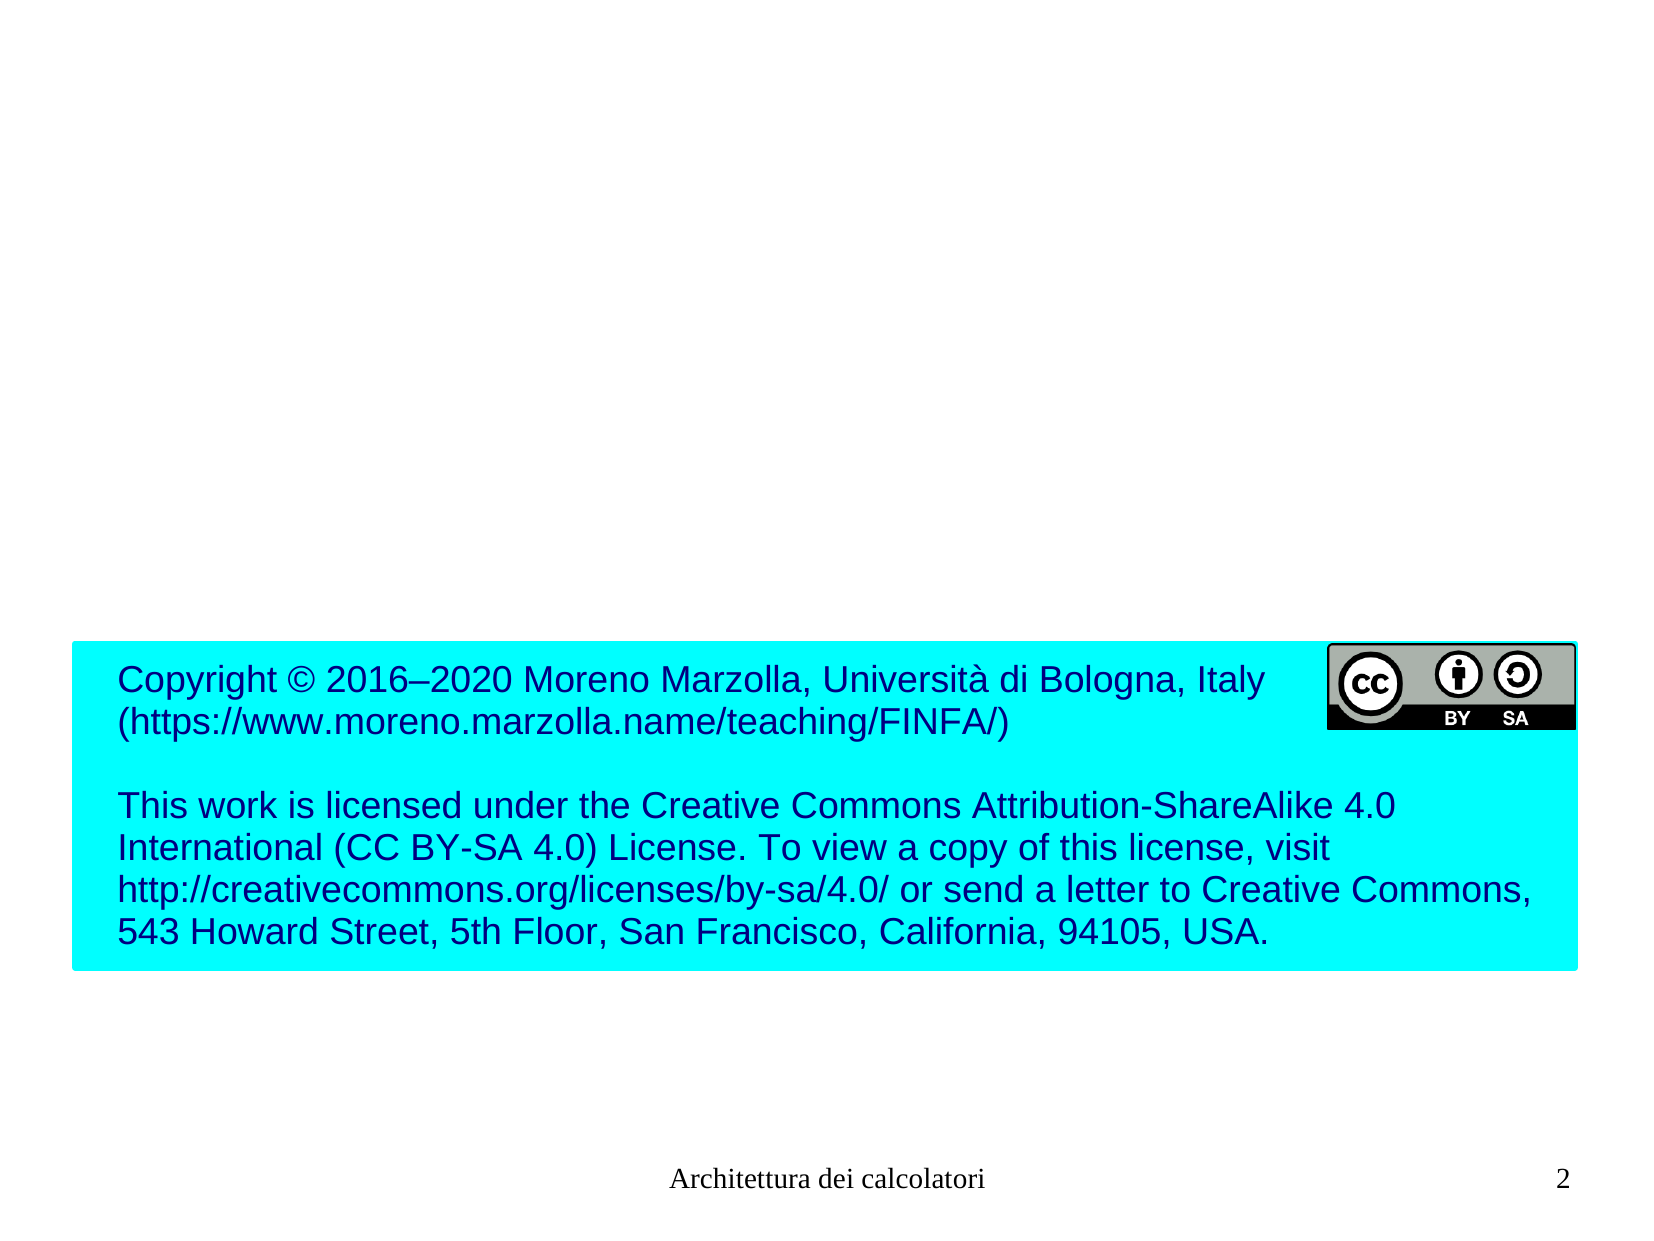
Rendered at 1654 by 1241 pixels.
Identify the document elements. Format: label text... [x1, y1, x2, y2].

picture [1327, 643, 1576, 731]
text_box Copyright © 2016–2020 Moreno Marzolla, Università di Bologna, Italy (https://www.moreno.marzolla.name/teaching/FINFA/) This work is licensed under the Creative Commons Attribution-ShareAlike 4.0 International (CC BY-SA 4.0) License. To view a copy of this license, visit http://creativecommons.org/licenses/by-sa/4.0/ or send a letter to Creative Commons, 543 Howard Street, 5th Floor, San Francisco, California, 94105, USA. [75, 643, 1576, 968]
